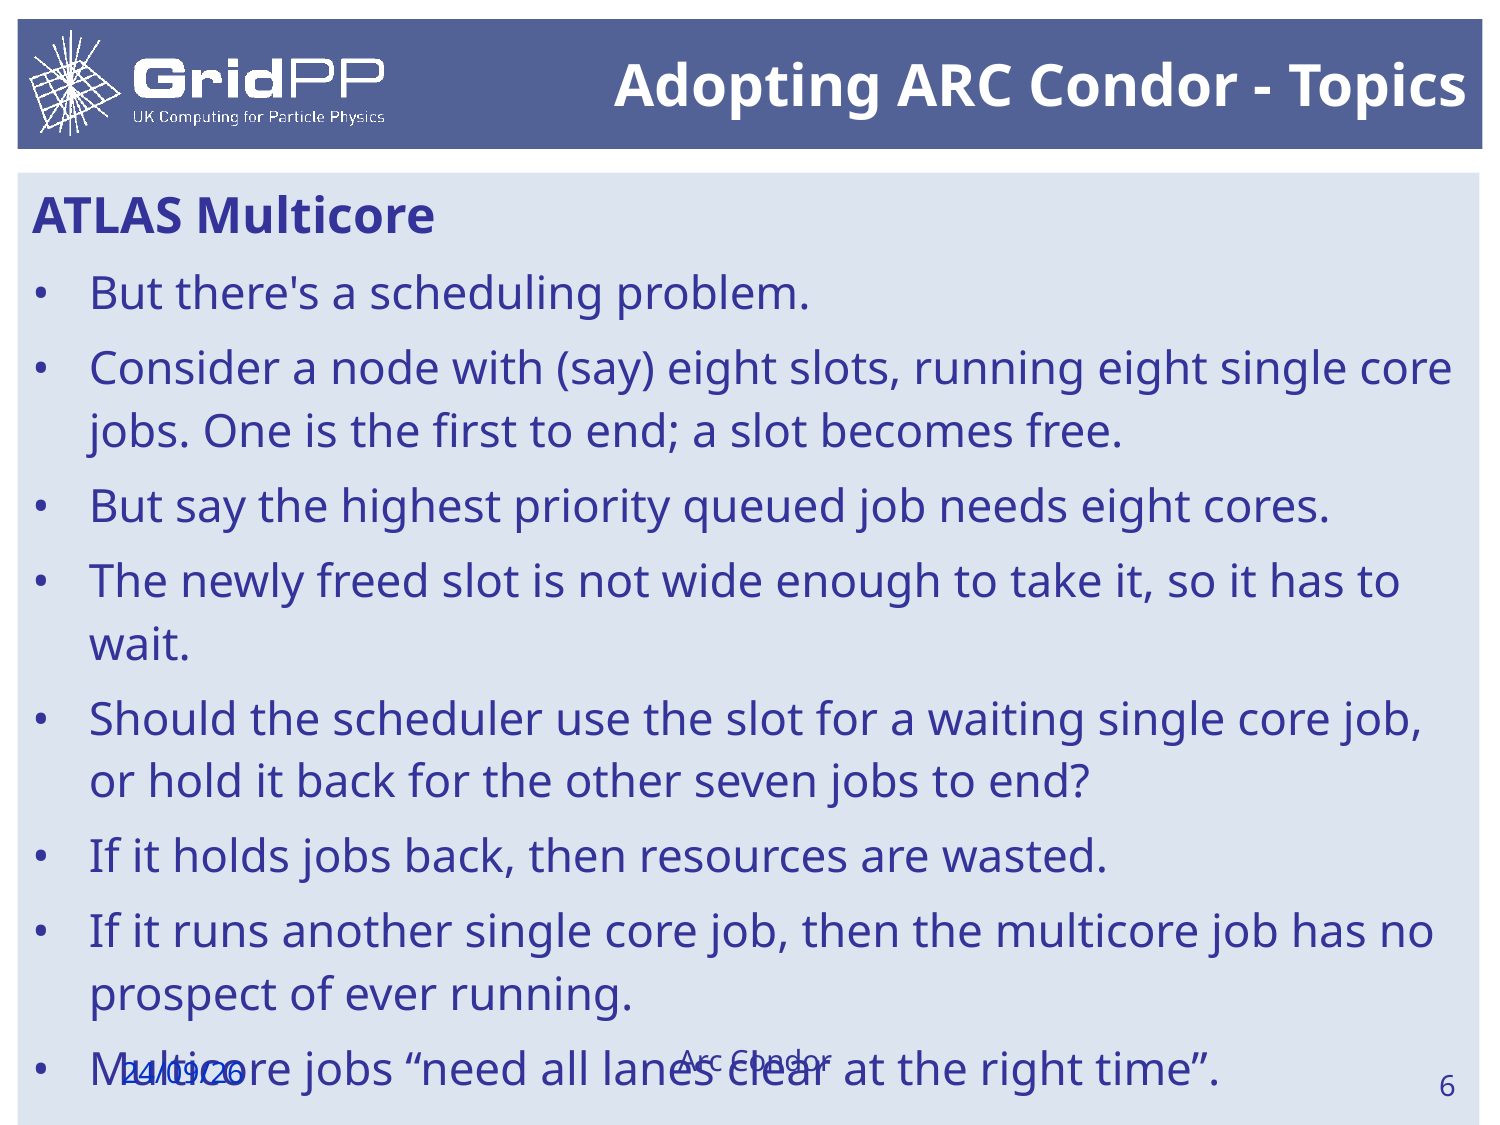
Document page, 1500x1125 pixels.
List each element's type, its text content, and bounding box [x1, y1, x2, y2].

picture [29, 30, 384, 136]
text_box Arc Condor [536, 1034, 975, 1094]
text_box 01/03/16 [29, 1046, 337, 1095]
text_box <number> [1388, 1059, 1471, 1094]
list ATLAS Multicore But there's a scheduling problem. Consider a node with (say) eight slots, running eight single core jobs. One is the first to end; a slot becomes free. But say the highest priority queued job needs eight cores. The newly freed slot is not wide enough to take it, so it has to wait. Should the scheduler use the slot for a waiting single core job, or hold it back for the other seven jobs to end? If it holds jobs back, then resources are wasted. If it runs another single core job, then the multicore job has no prospect of ever running. Multicore jobs “need all lanes clear at the right time”. [17, 172, 1480, 1039]
title Adopting ARC Condor - Topics [513, 19, 1483, 149]
